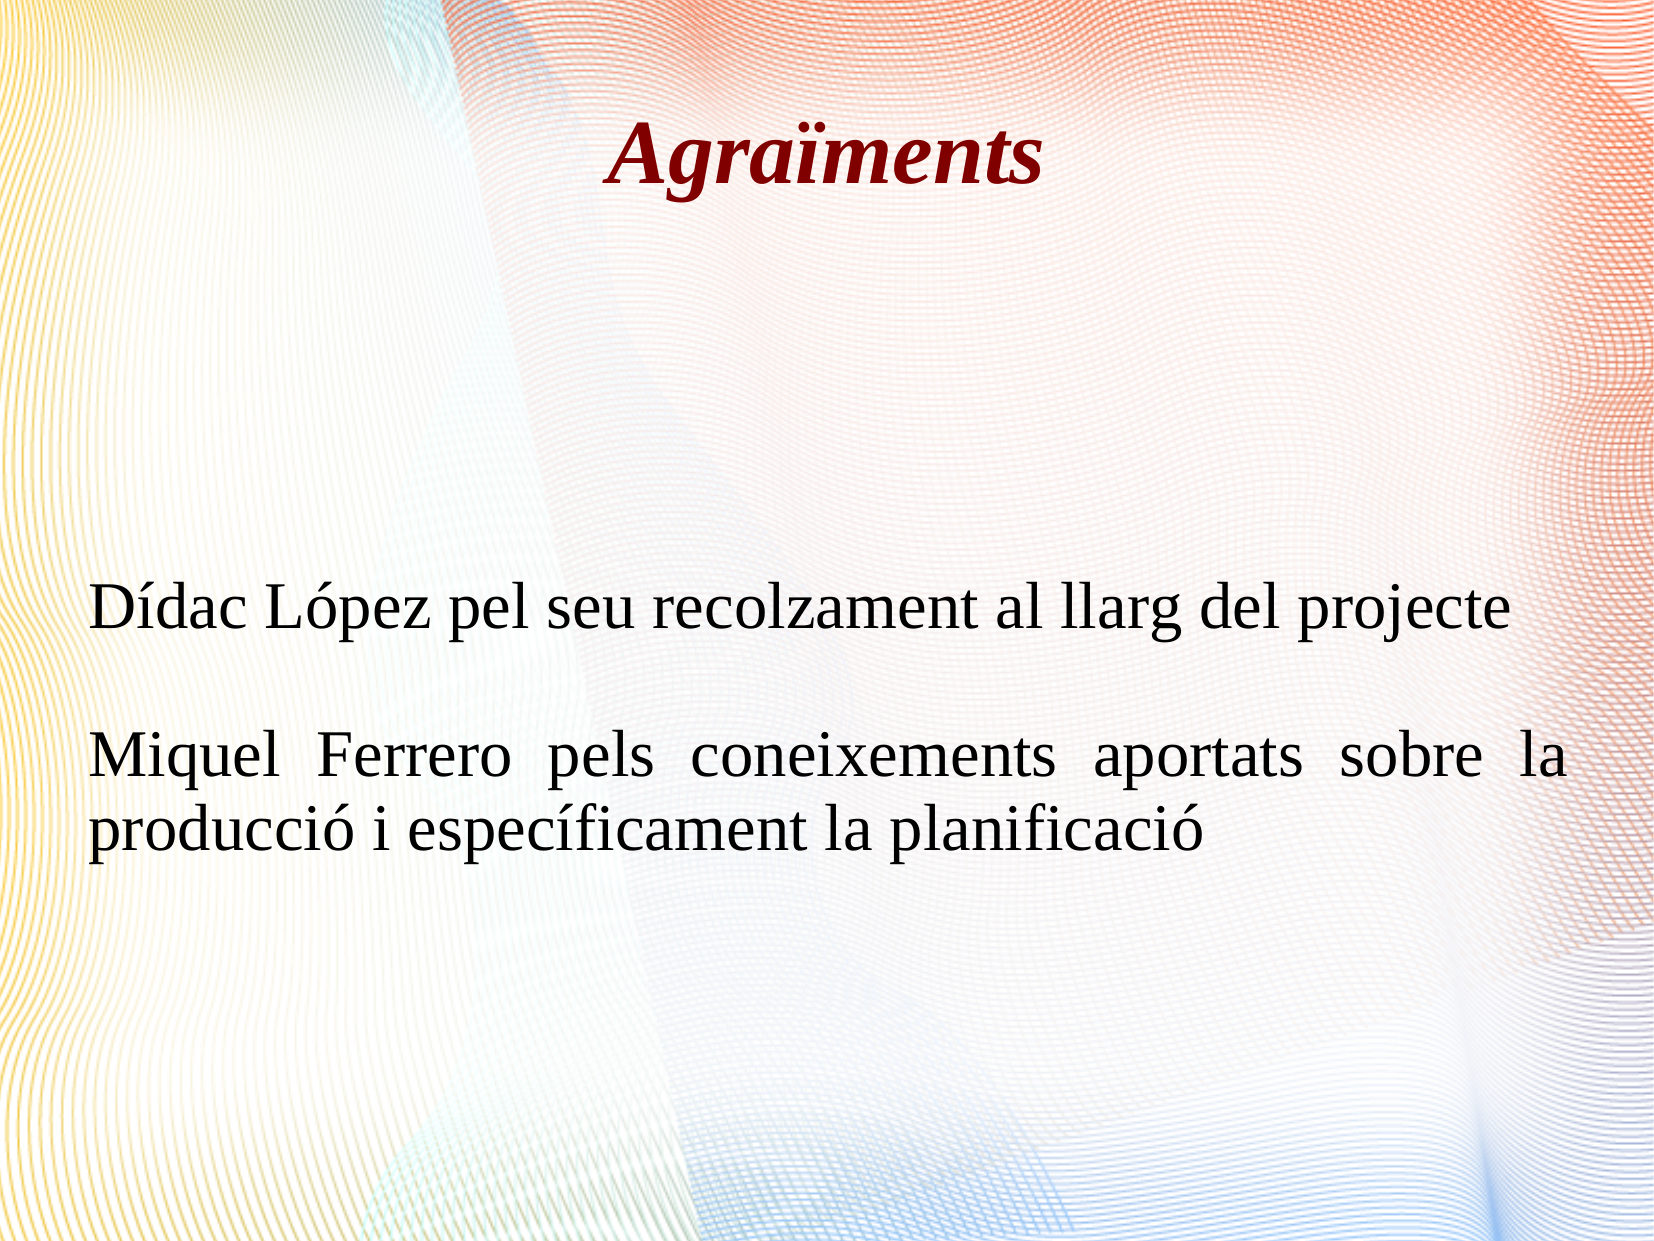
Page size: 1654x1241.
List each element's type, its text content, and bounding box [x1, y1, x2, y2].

subtitle Dídac López pel seu recolzament al llarg del projecte Miquel Ferrero pels coneixements aportats sobre la producció i específicament la planificació [88, 324, 1571, 1109]
picture [0, 0, 1654, 1241]
title Agraïments [82, 49, 1571, 257]
